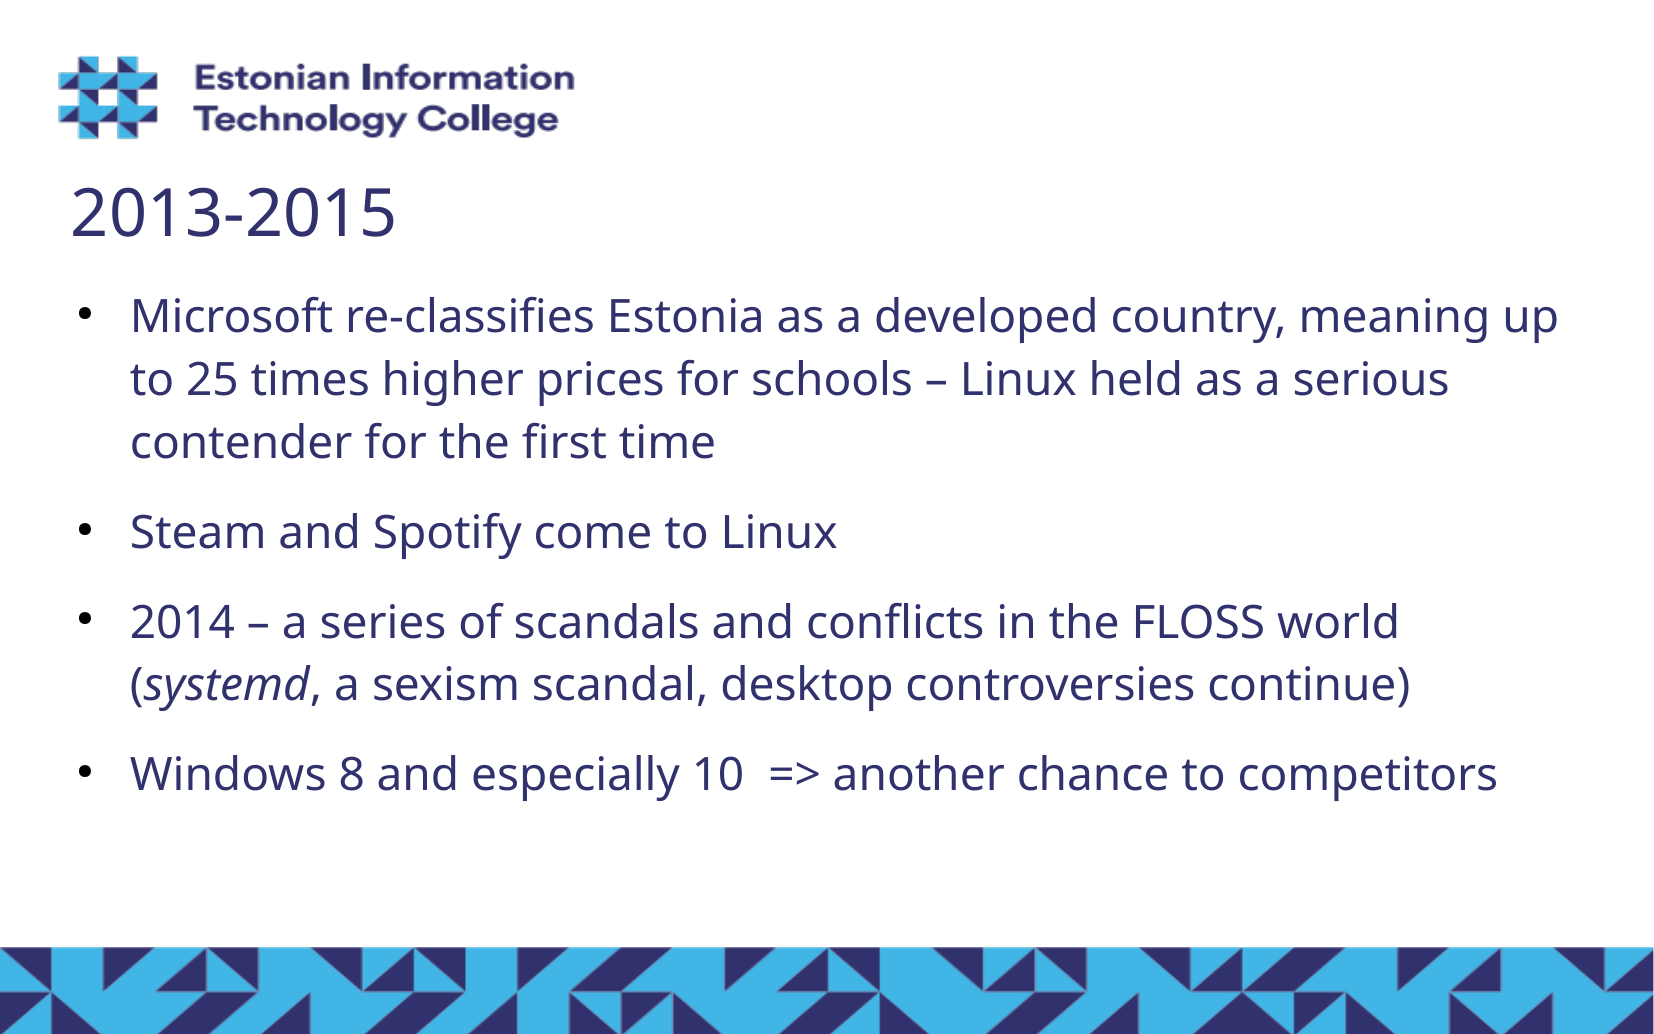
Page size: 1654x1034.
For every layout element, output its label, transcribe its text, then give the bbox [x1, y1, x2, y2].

list Microsoft re-classifies Estonia as a developed country, meaning up to 25 times higher prices for schools – Linux held as a serious contender for the first time Steam and Spotify come to Linux 2014 – a series of scandals and conflicts in the FLOSS world (systemd, a sexism scandal, desktop controversies continue) Windows 8 and especially 10 => another chance to competitors [59, 283, 1595, 936]
title 2013-2015 [70, 141, 1538, 280]
